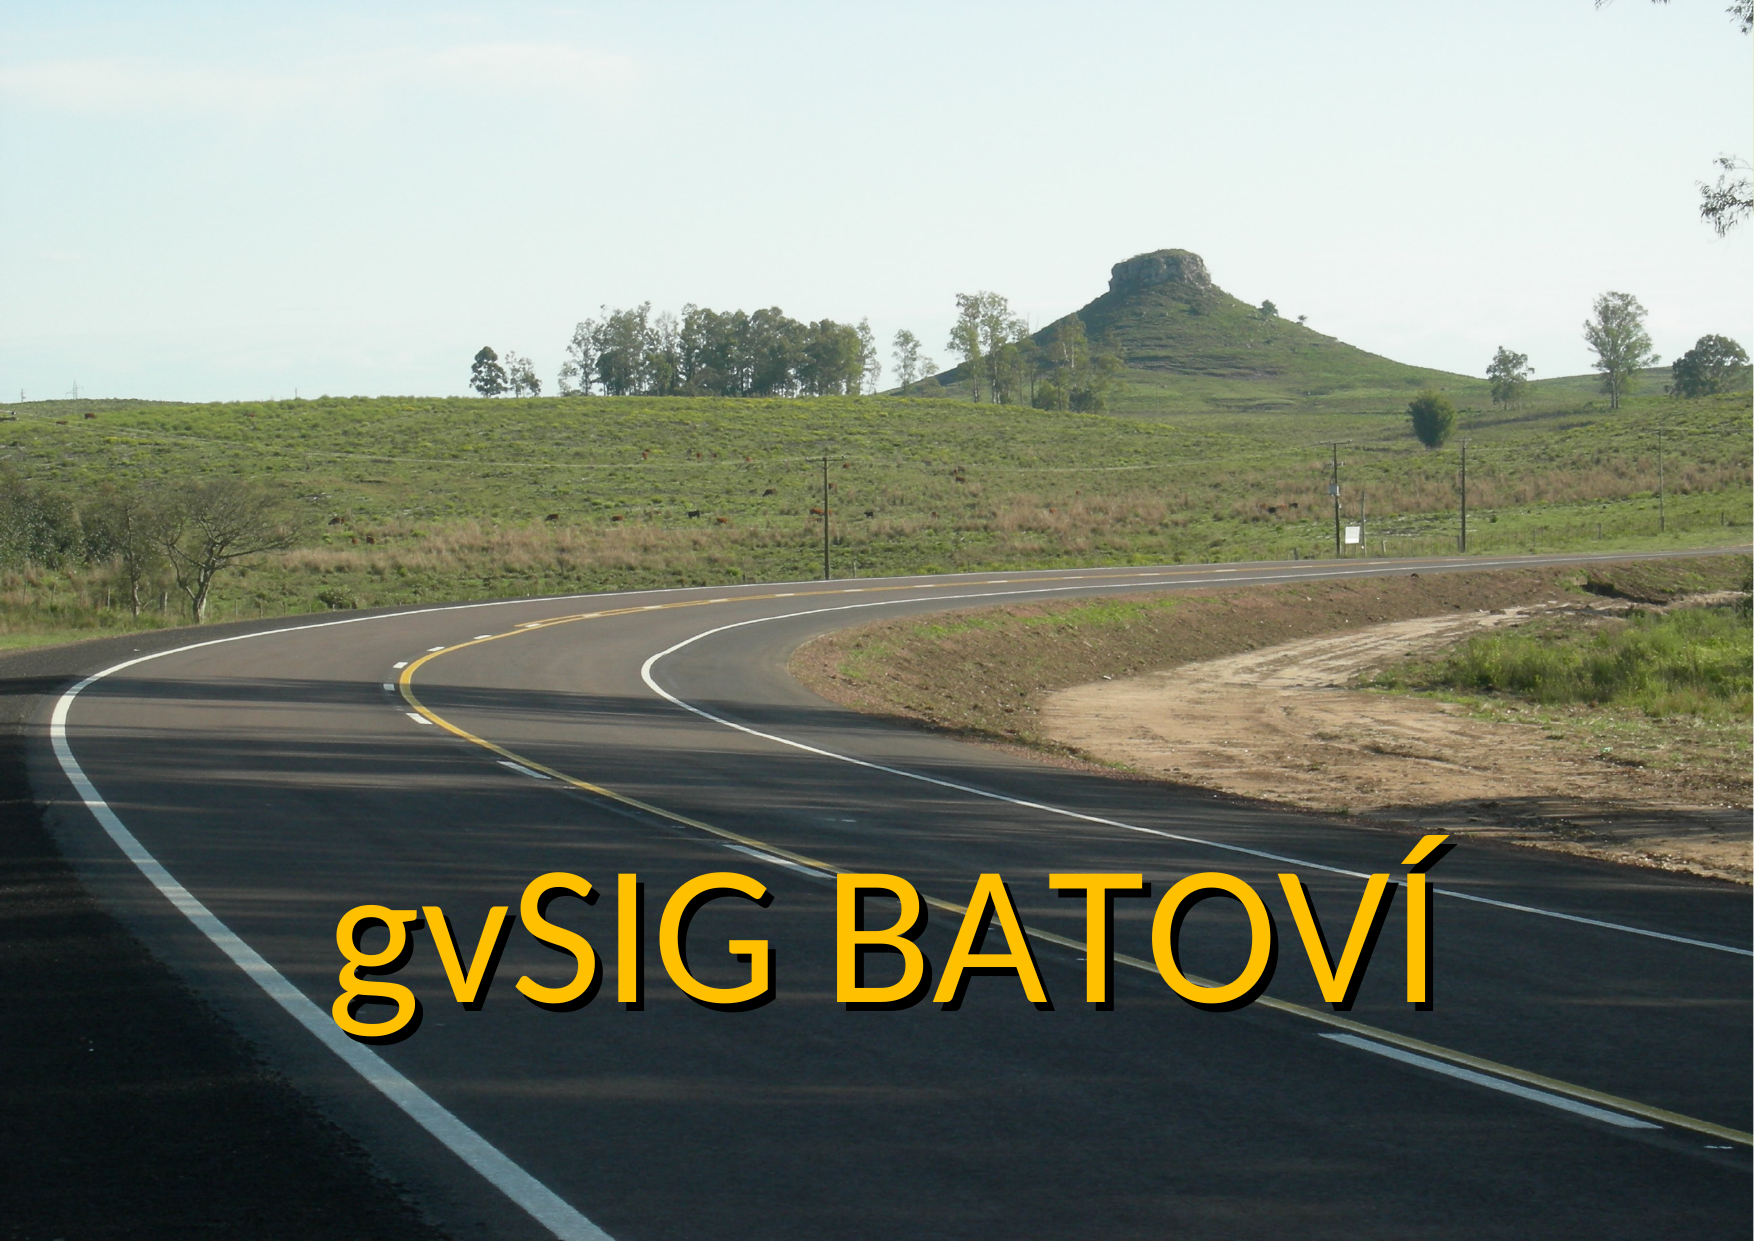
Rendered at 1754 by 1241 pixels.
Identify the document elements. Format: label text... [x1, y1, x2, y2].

text_box gvSIG BATOVÍ [95, 794, 1674, 1052]
picture [0, 0, 1754, 1241]
